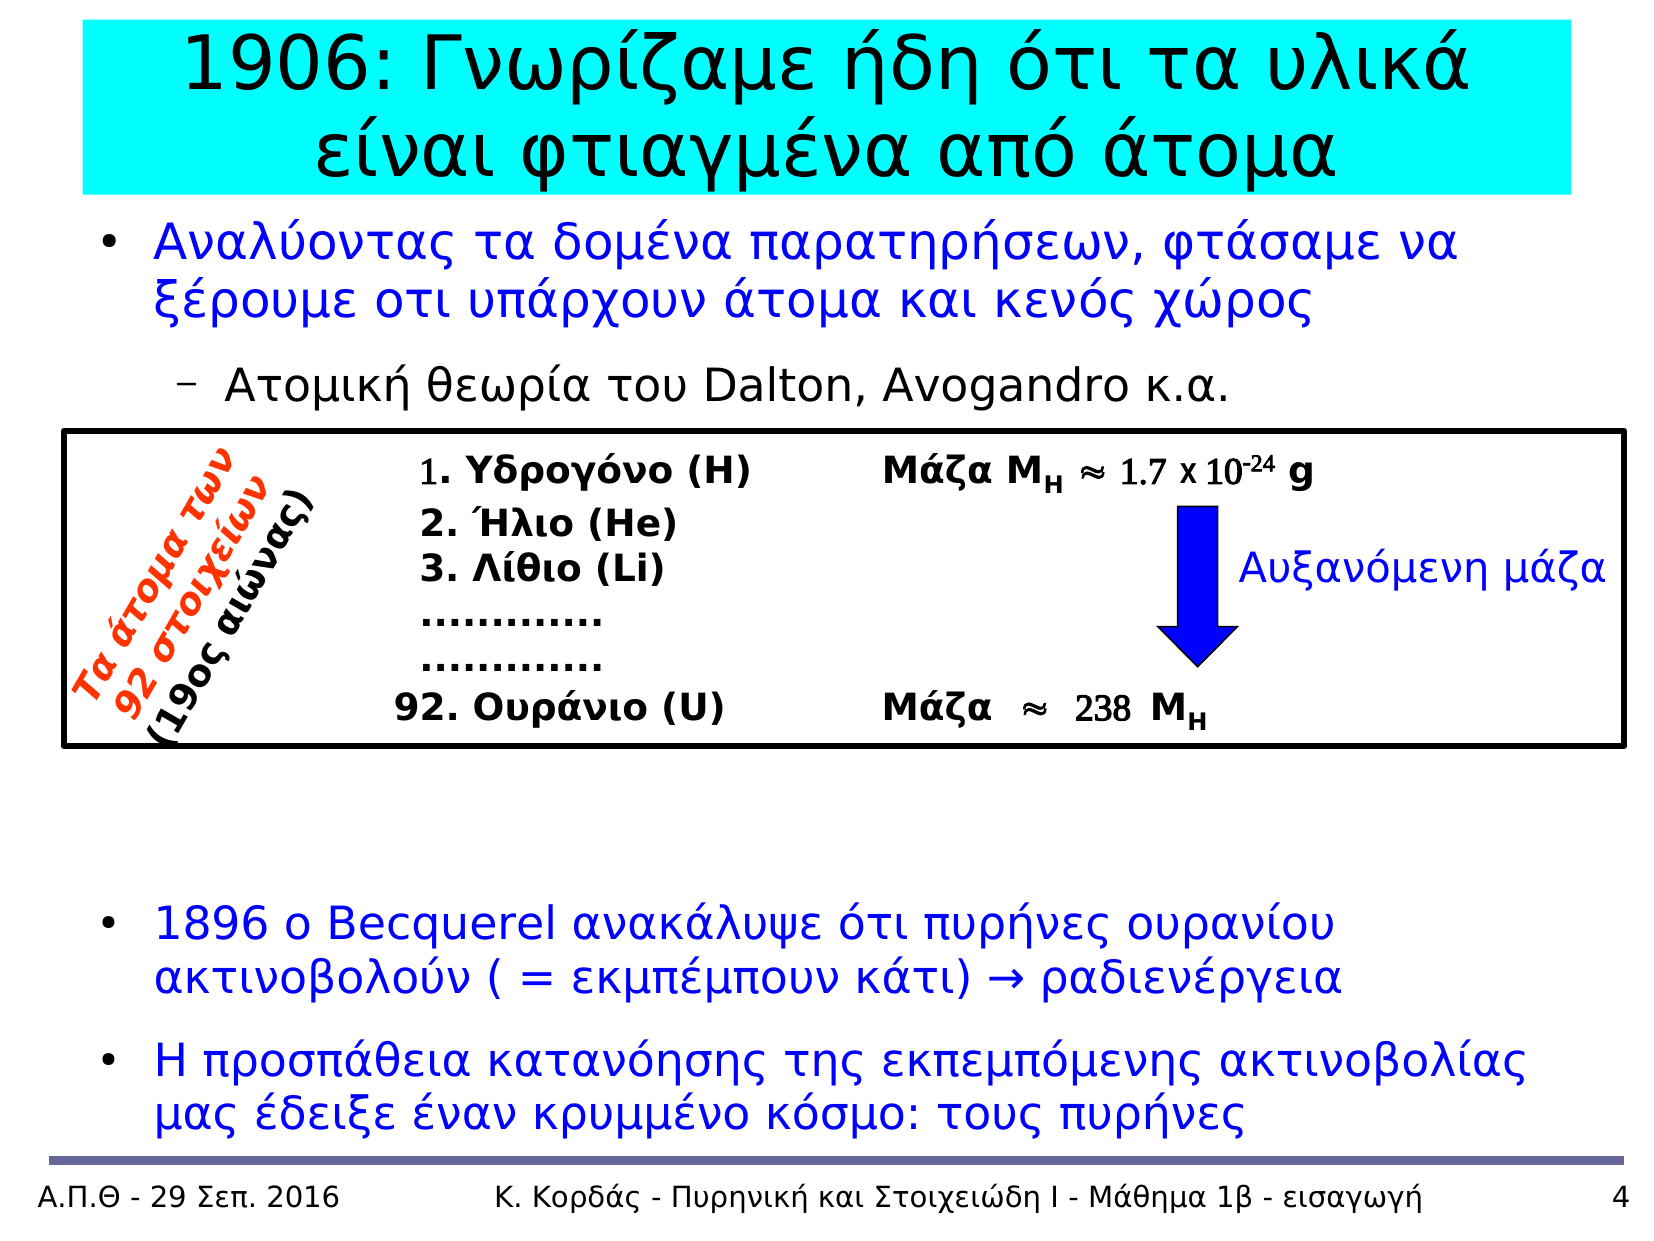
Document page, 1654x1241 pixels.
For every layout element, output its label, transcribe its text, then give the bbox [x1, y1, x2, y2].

list Αναλύοντας τα δομένα παρατηρήσεων, φτάσαμε να ξέρουμε οτι υπάρχουν άτομα και κενός χώρος Ατομική θεωρία του Dalton, Avogandro κ.α. 1896 o Becquerel ανακάλυψε ότι πυρήνες ουρανίου ακτινοβολούν ( = εκμπέμπουν κάτι) → ραδιενέργεια Η προσπάθεια κατανόησης της εκπεμπόμενης ακτινοβολίας μας έδειξε έναν κρυμμένο κόσμο: τους πυρήνες [82, 213, 1571, 431]
text_box Τα άτομα των 92 στοιχείων (19ος αιώνας) [48, 409, 344, 774]
text_box . Υδρογόνο (H) Μάζα MH   x  g 2. Ήλιο (He) 3. Λίθιο (Li) ............. ............. 92. Ουράνιο (U) Μάζα  MH [192, 431, 1625, 747]
list Αναλύοντας τα δομένα παρατηρήσεων, φτάσαμε να ξέρουμε οτι υπάρχουν άτομα και κενός χώρος Ατομική θεωρία του Dalton, Avogandro κ.α. 1896 o Becquerel ανακάλυψε ότι πυρήνες ουρανίου ακτινοβολούν ( = εκμπέμπουν κάτι) → ραδιενέργεια Η προσπάθεια κατανόησης της εκπεμπόμενης ακτινοβολίας μας έδειξε έναν κρυμμένο κόσμο: τους πυρήνες [82, 747, 1571, 1144]
title 1906: Γνωρίζαμε ήδη ότι τα υλικά είναι φτιαγμένα από άτομα [82, 19, 1571, 195]
text_box Αυξανόμενη μάζα [1223, 536, 1623, 601]
text_box . Υδρογόνο (H) Μάζα MH   x  g 2. Ήλιο (He) 3. Λίθιο (Li) ............. ............. 92. Ουράνιο (U) Μάζα  MH [63, 431, 203, 673]
text_box [1157, 506, 1238, 667]
